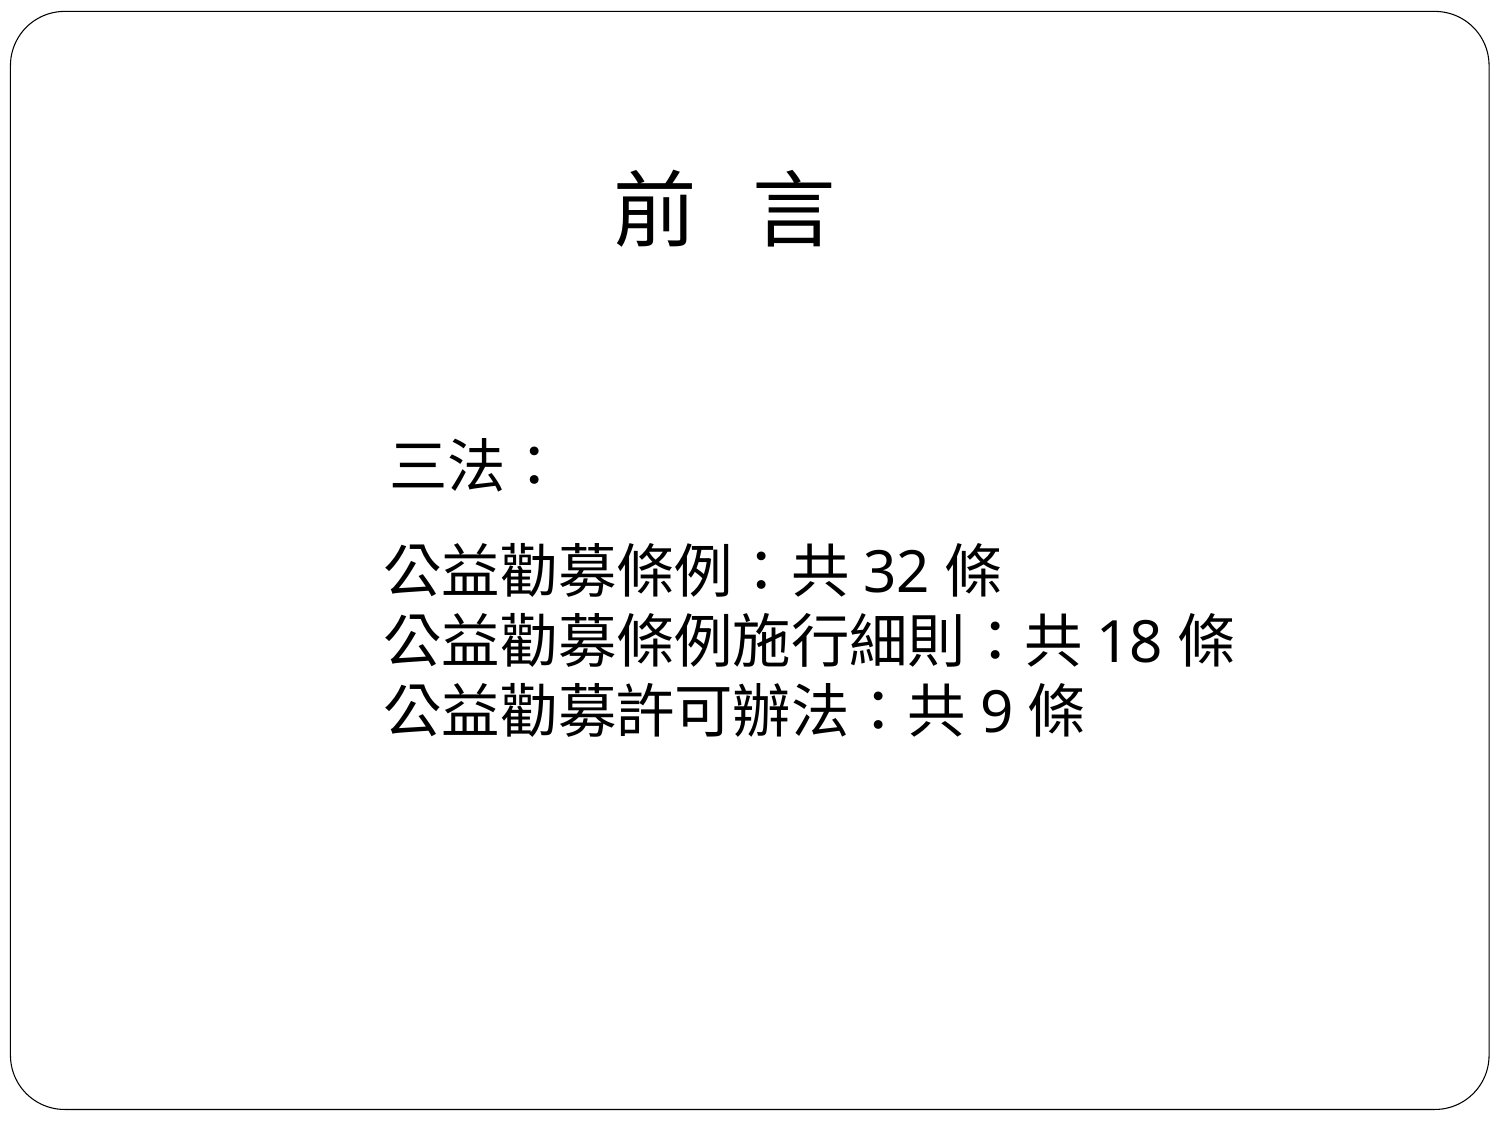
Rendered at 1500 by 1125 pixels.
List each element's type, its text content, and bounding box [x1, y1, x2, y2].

text_box 前 言 [598, 150, 854, 267]
text_box 公益勸募條例：共32條 公益勸募條例施行細則：共18條 公益勸募許可辦法：共9條 [368, 527, 1225, 755]
text_box 三法： [374, 421, 582, 508]
